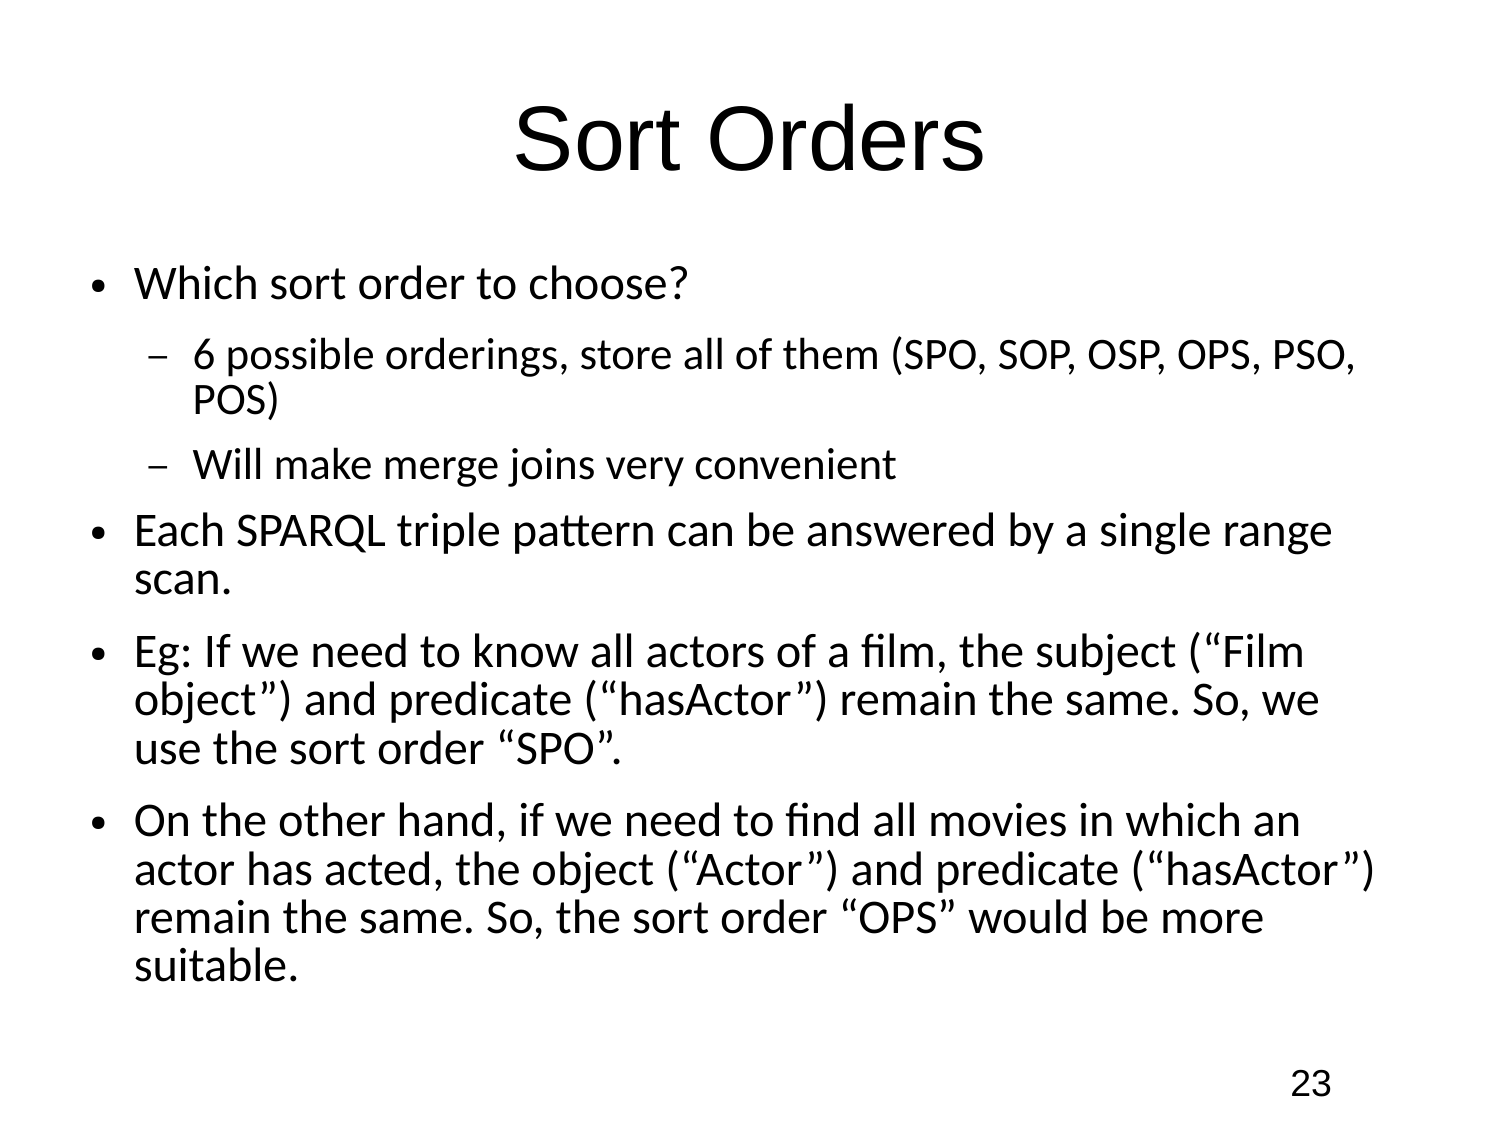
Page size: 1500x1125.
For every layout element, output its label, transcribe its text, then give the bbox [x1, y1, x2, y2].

title Sort Orders [75, 44, 1425, 233]
list Which sort order to choose? 6 possible orderings, store all of them (SPO, SOP, OSP, OPS, PSO, POS) Will make merge joins very convenient Each SPARQL triple pattern can be answered by a single range scan. Eg: If we need to know all actors of a film, the subject (“Film object”) and predicate (“hasActor”) remain the same. So, we use the sort order “SPO”. On the other hand, if we need to find all movies in which an actor has acted, the object (“Actor”) and predicate (“hasActor”) remain the same. So, the sort order “OPS” would be more suitable. [75, 263, 1395, 1004]
